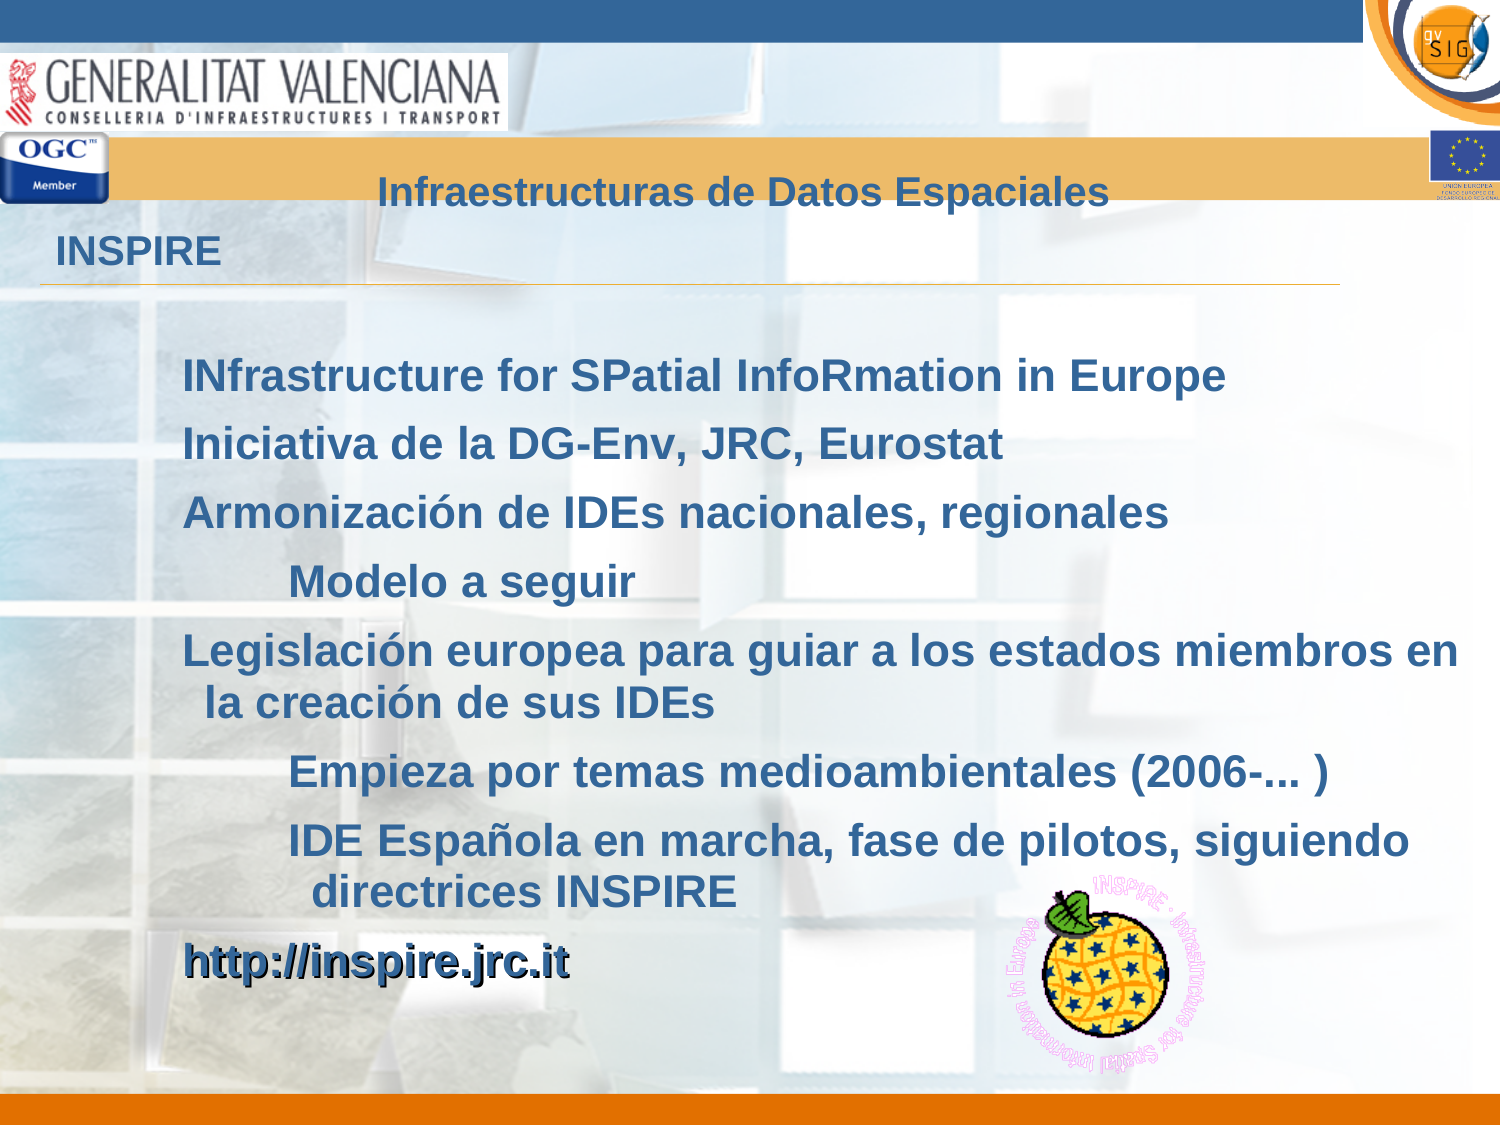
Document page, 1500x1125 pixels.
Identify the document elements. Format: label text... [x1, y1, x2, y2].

picture [1429, 129, 1500, 200]
text_box INfrastructure for SPatial InfoRmation in Europe Iniciativa de la DG-Env, JRC, Eurostat Armonización de IDEs nacionales, regionales Modelo a seguir Legislación europea para guiar a los estados miembros en la creación de sus IDEs Empieza por temas medioambientales (2006-... ) IDE Española en marcha, fase de pilotos, siguiendo directrices INSPIRE http://inspire.jrc.it [133, 349, 1483, 997]
text_box INSPIRE [40, 222, 1196, 286]
picture [0, 53, 508, 131]
picture [0, 132, 109, 137]
picture [1002, 870, 1211, 1078]
text_box Infraestructuras de Datos Espaciales [0, 137, 1488, 203]
picture [1363, 0, 1500, 127]
